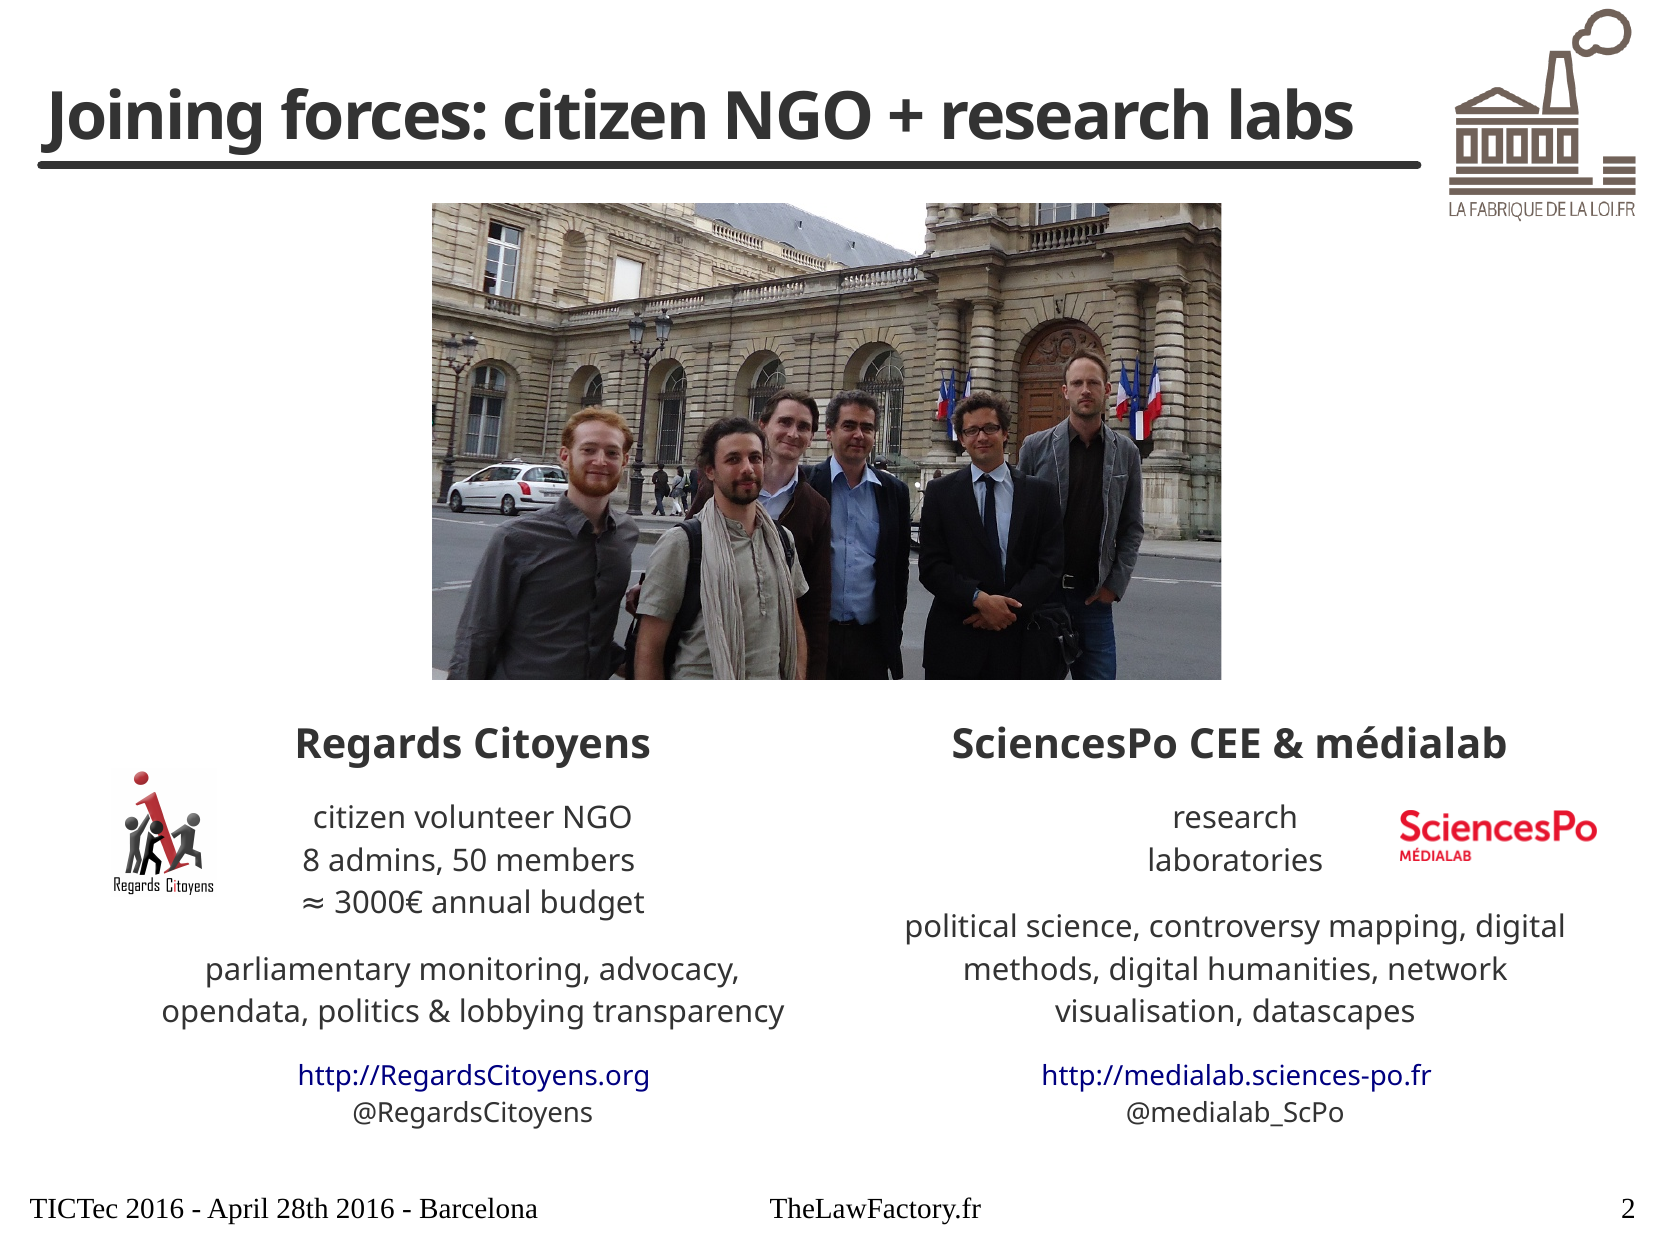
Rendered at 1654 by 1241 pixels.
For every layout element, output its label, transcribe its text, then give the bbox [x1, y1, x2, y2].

picture [432, 203, 1222, 680]
picture [1400, 810, 1597, 861]
list Regards Citoyens citizen volunteer NGO 8 admins, 50 members ≈ 3000€ annual budget parliamentary monitoring, advocacy, opendata, politics & lobbying transparency http://RegardsCitoyens.org @RegardsCitoyens [82, 714, 809, 1138]
picture [1429, 0, 1654, 225]
picture [111, 768, 217, 897]
list SciencesPo CEE & médialab research laboratories political science, controversy mapping, digital methods, digital humanities, network visualisation, datascapes http://medialab.sciences-po.fr @medialab_ScPo [845, 714, 1572, 1138]
title Joining forces: citizen NGO + research labs [29, 37, 1518, 189]
